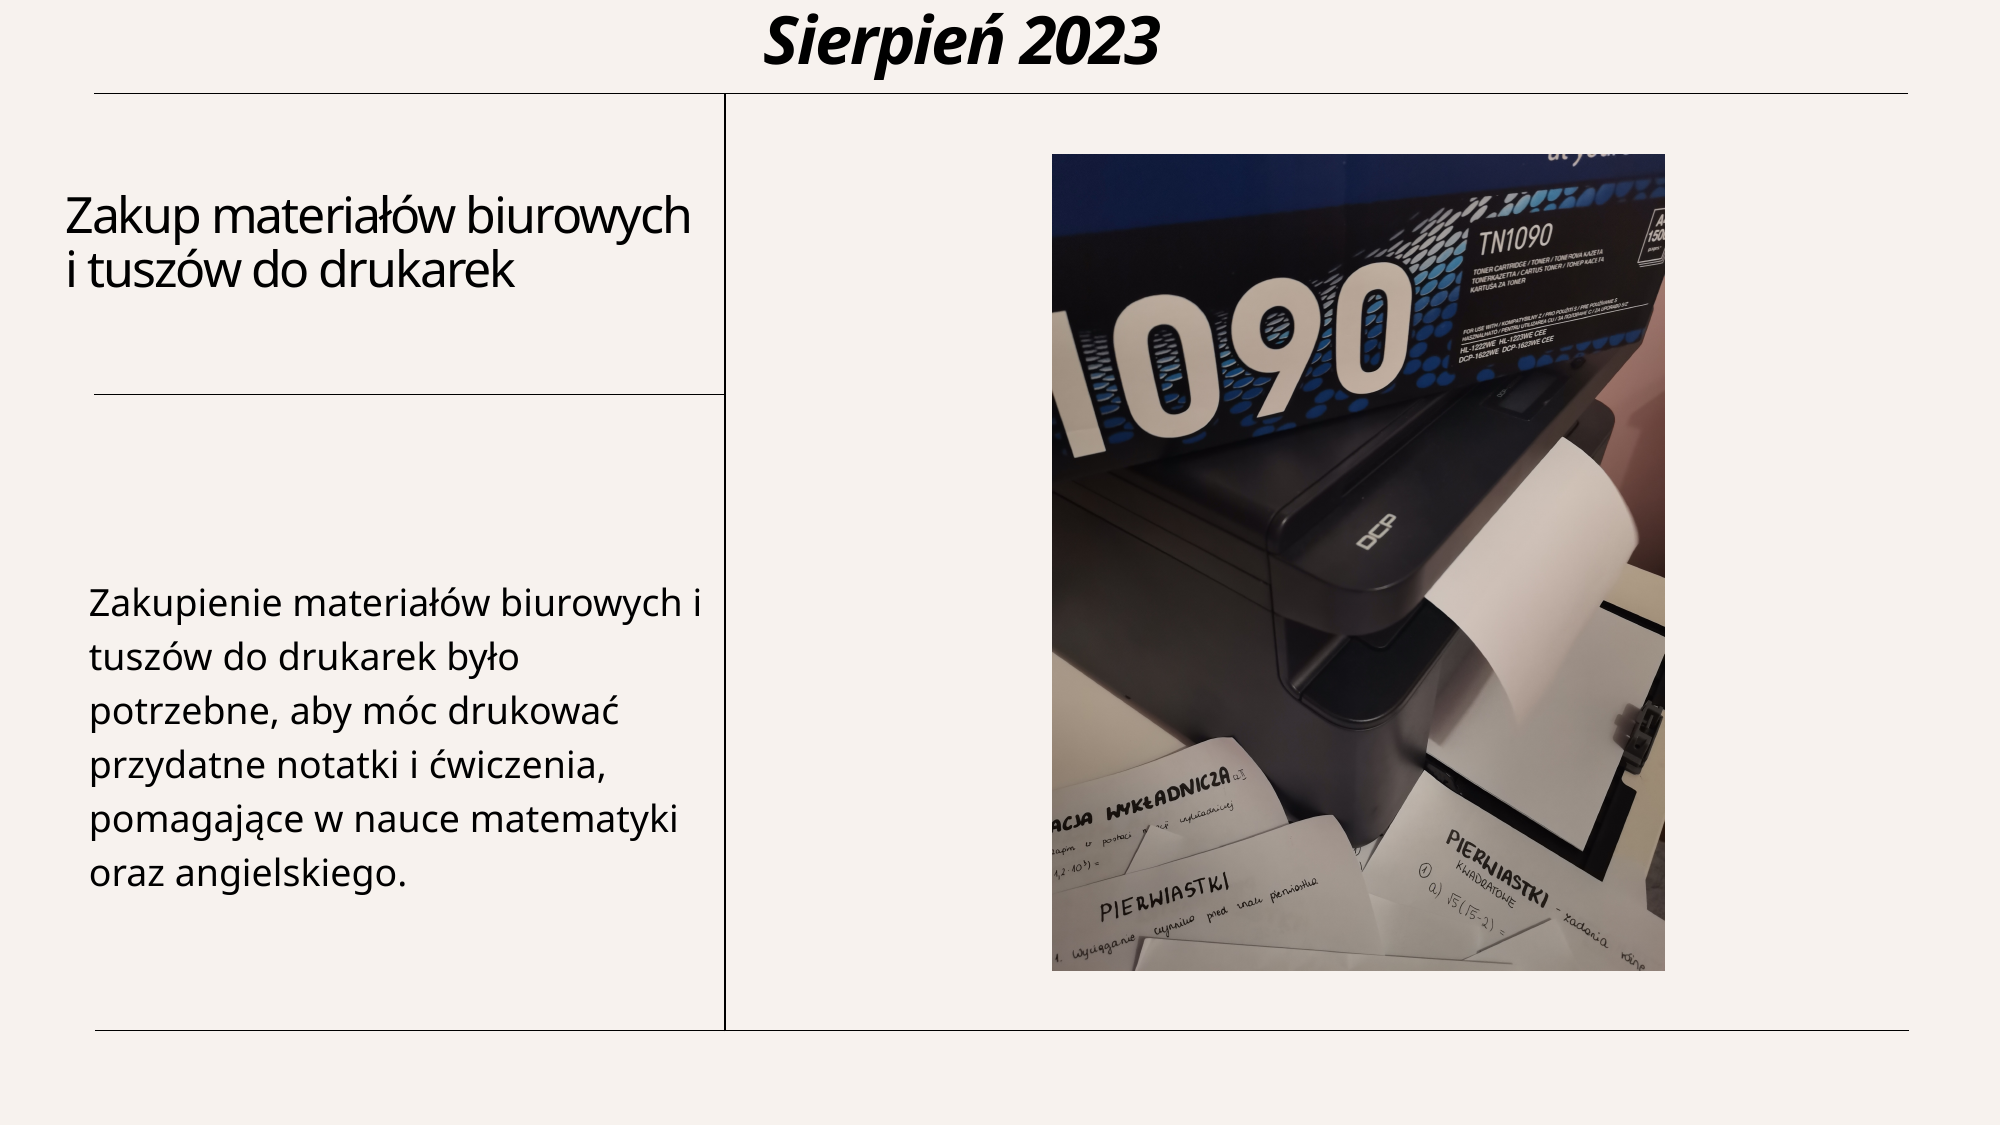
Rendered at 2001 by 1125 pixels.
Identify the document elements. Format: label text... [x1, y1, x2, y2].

list Zakupienie materiałów biurowych i tuszów do drukarek było potrzebne, aby móc drukować przydatne notatki i ćwiczenia, pomagające w nauce matematyki oraz angielskiego. [73, 562, 727, 1008]
text_box Zakup materiałów biurowych i tuszów do drukarek [50, 182, 751, 318]
picture [1052, 154, 1665, 971]
title Sierpień 2023 [749, 0, 1967, 155]
